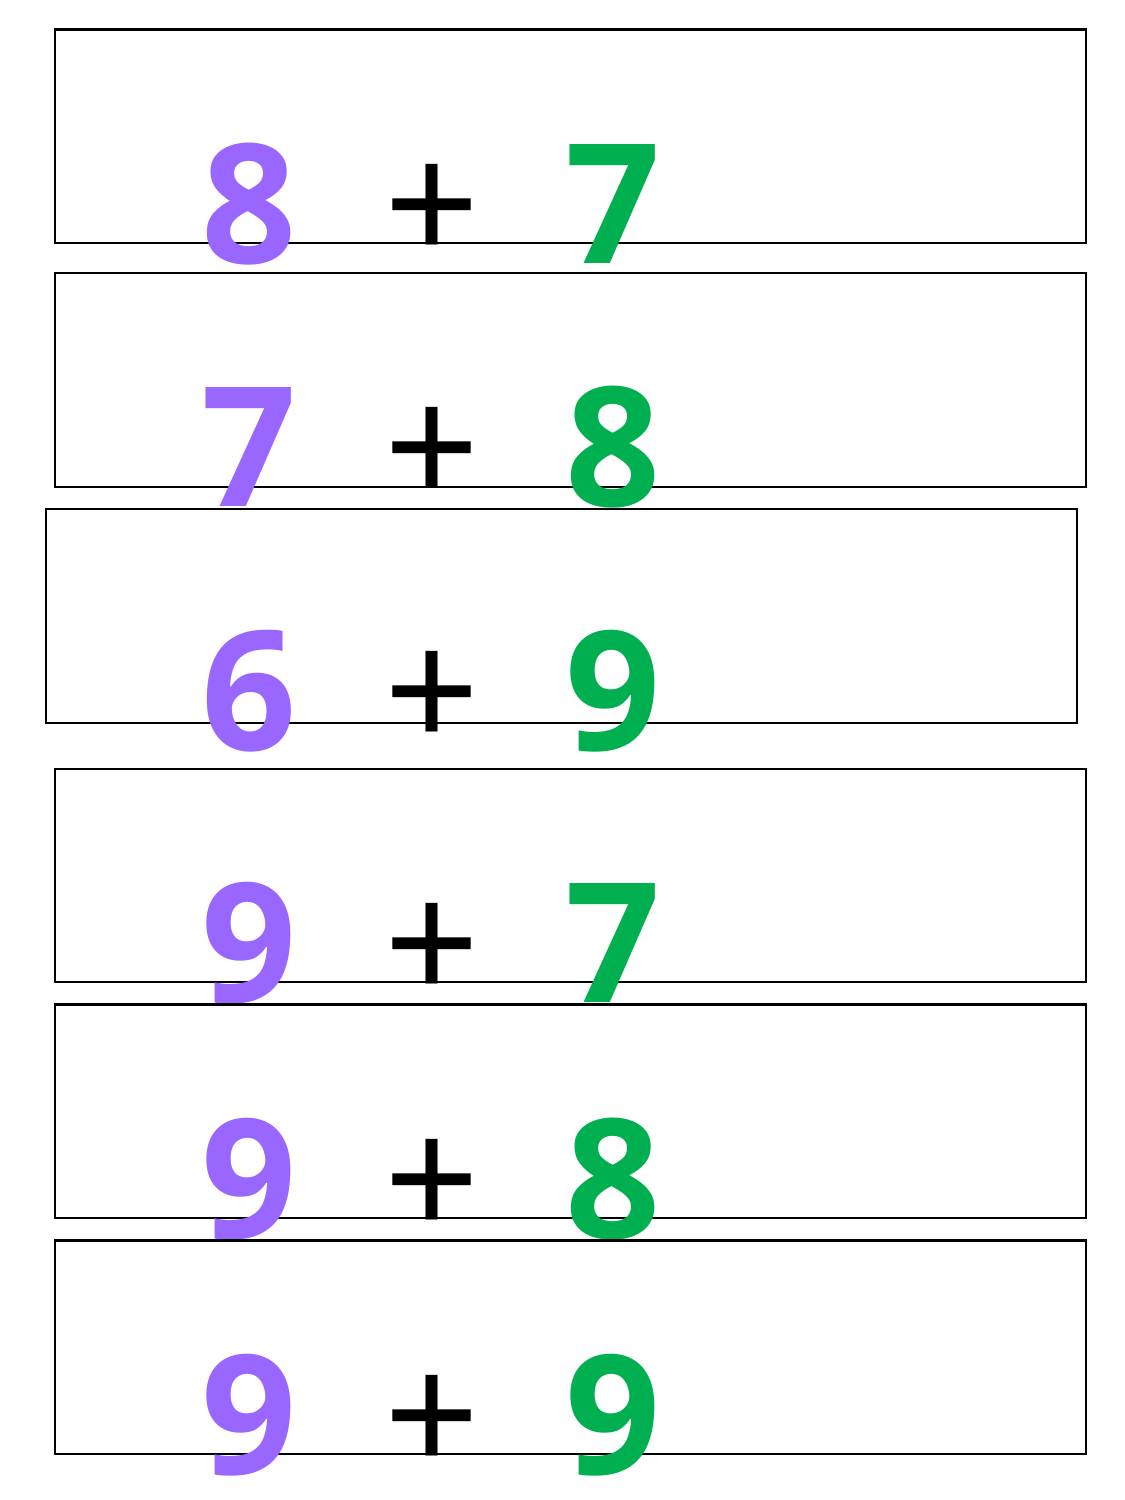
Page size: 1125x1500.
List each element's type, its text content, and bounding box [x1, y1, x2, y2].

text_box [55, 273, 1086, 487]
text_box 8 + 7 [187, 89, 677, 273]
text_box 9 + 7 [187, 828, 677, 1005]
text_box [55, 769, 1086, 982]
text_box 9 + 9 [187, 1300, 677, 1500]
text_box 9 + 8 [187, 1064, 677, 1241]
text_box 7 + 8 [187, 333, 677, 509]
text_box [55, 1241, 1086, 1454]
text_box [55, 30, 1086, 243]
text_box 6 + 9 [187, 576, 677, 769]
text_box [55, 1005, 1086, 1218]
text_box [46, 509, 1077, 723]
